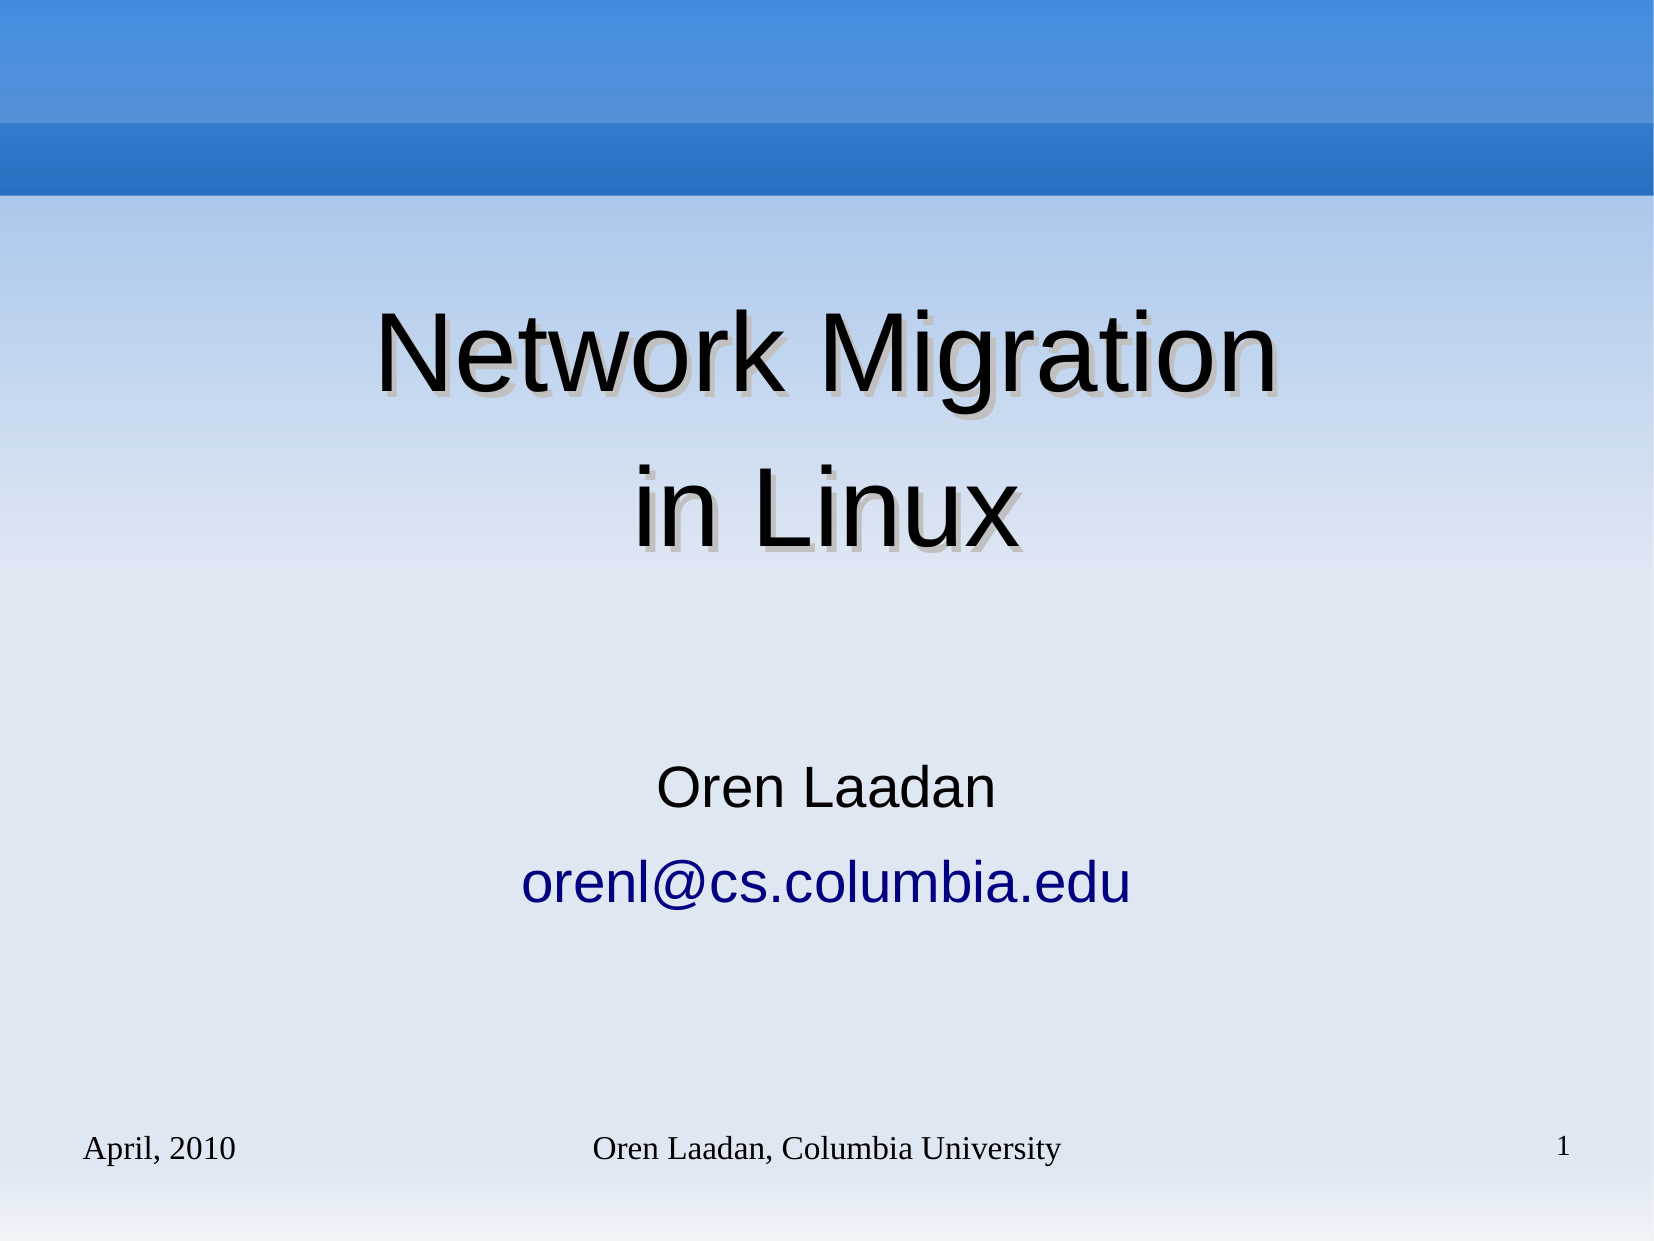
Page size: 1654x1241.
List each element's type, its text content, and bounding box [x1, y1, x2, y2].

list Network Migration in Linux Oren Laadan orenl@cs.columbia.edu [82, 290, 1571, 1109]
picture [0, 0, 1654, 1241]
